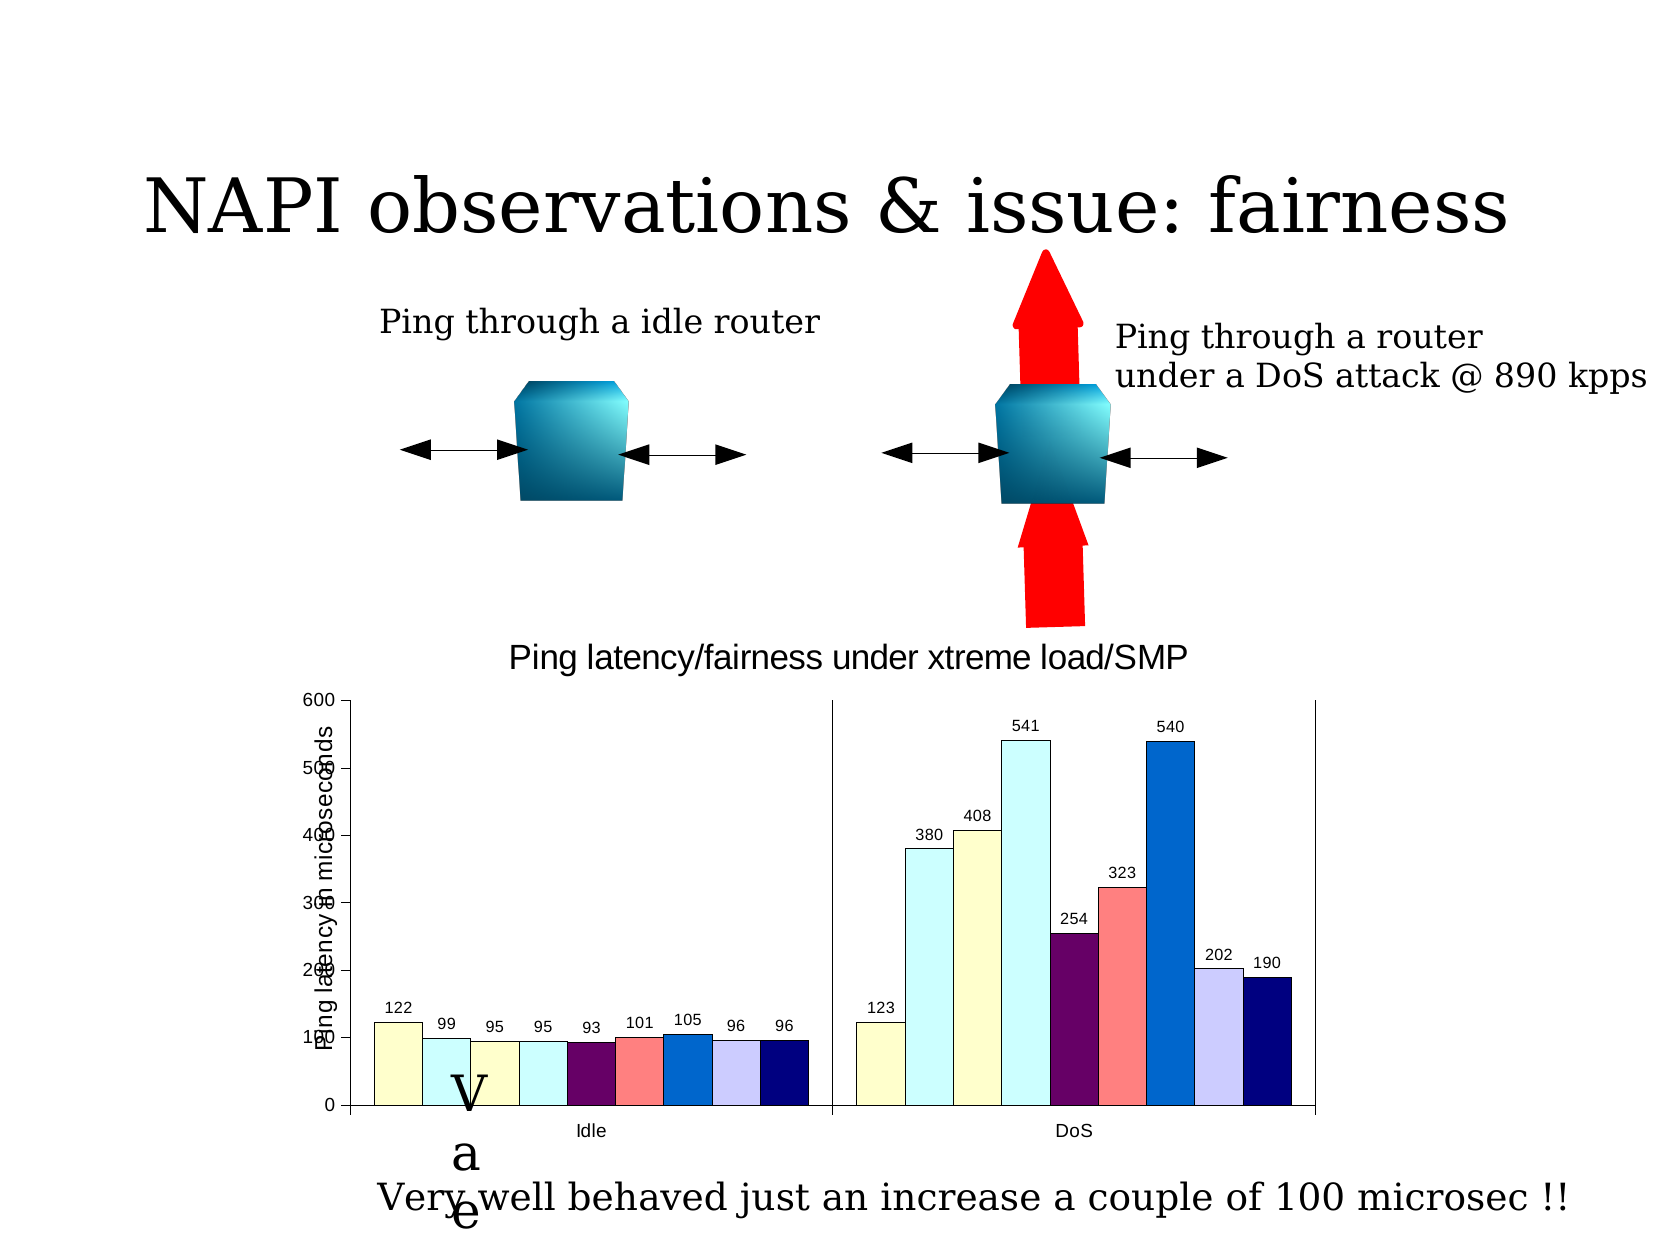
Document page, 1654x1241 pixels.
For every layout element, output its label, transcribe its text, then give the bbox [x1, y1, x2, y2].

title NAPI observations & issue: fairness [121, 102, 1534, 311]
text_box Very well behaved just an increase a couple of 100 microsec !! [377, 1175, 1572, 1220]
chart [280, 617, 1426, 1153]
text_box Ping through a router under a DoS attack @ 890 kpps [1114, 318, 1649, 396]
text_box Ping through a idle router [379, 303, 821, 342]
